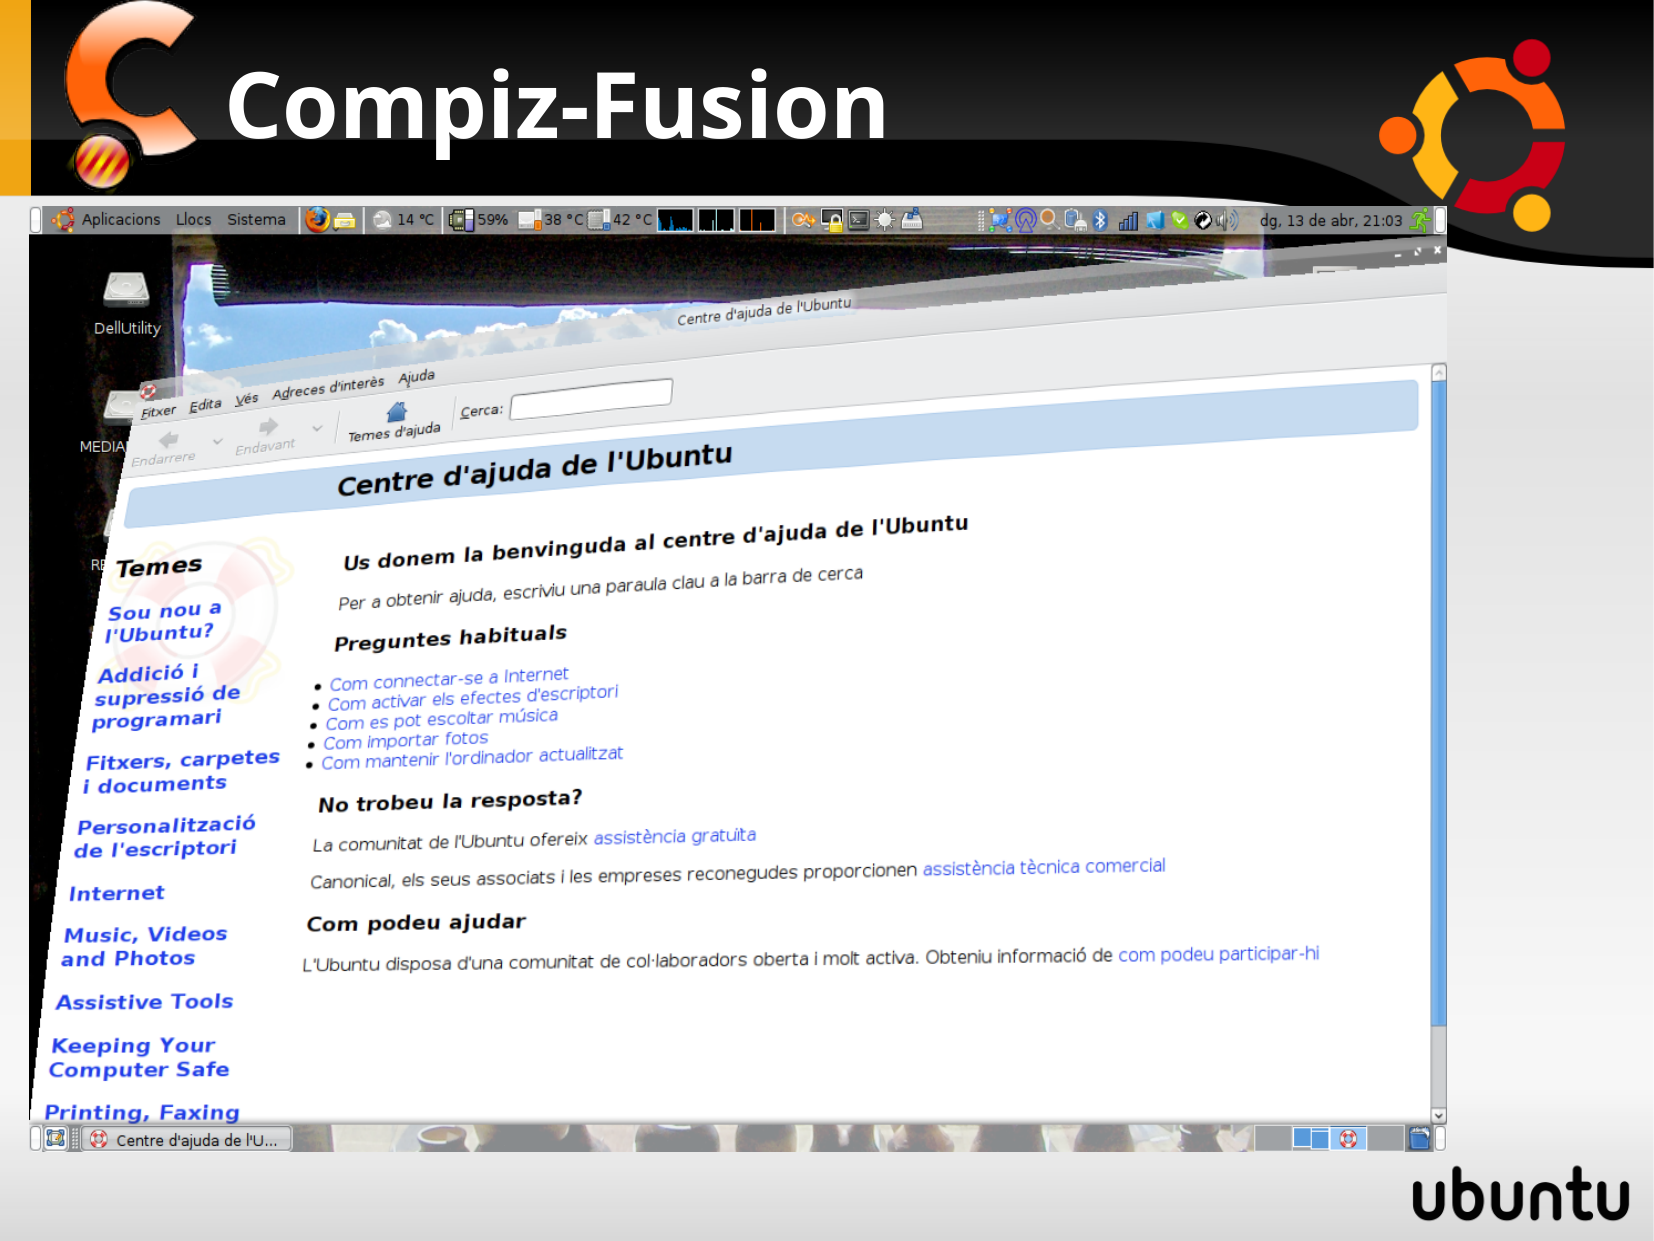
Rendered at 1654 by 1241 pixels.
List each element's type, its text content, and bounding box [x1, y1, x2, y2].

title Compiz-Fusion [202, 50, 1565, 157]
picture [0, 0, 1654, 1241]
